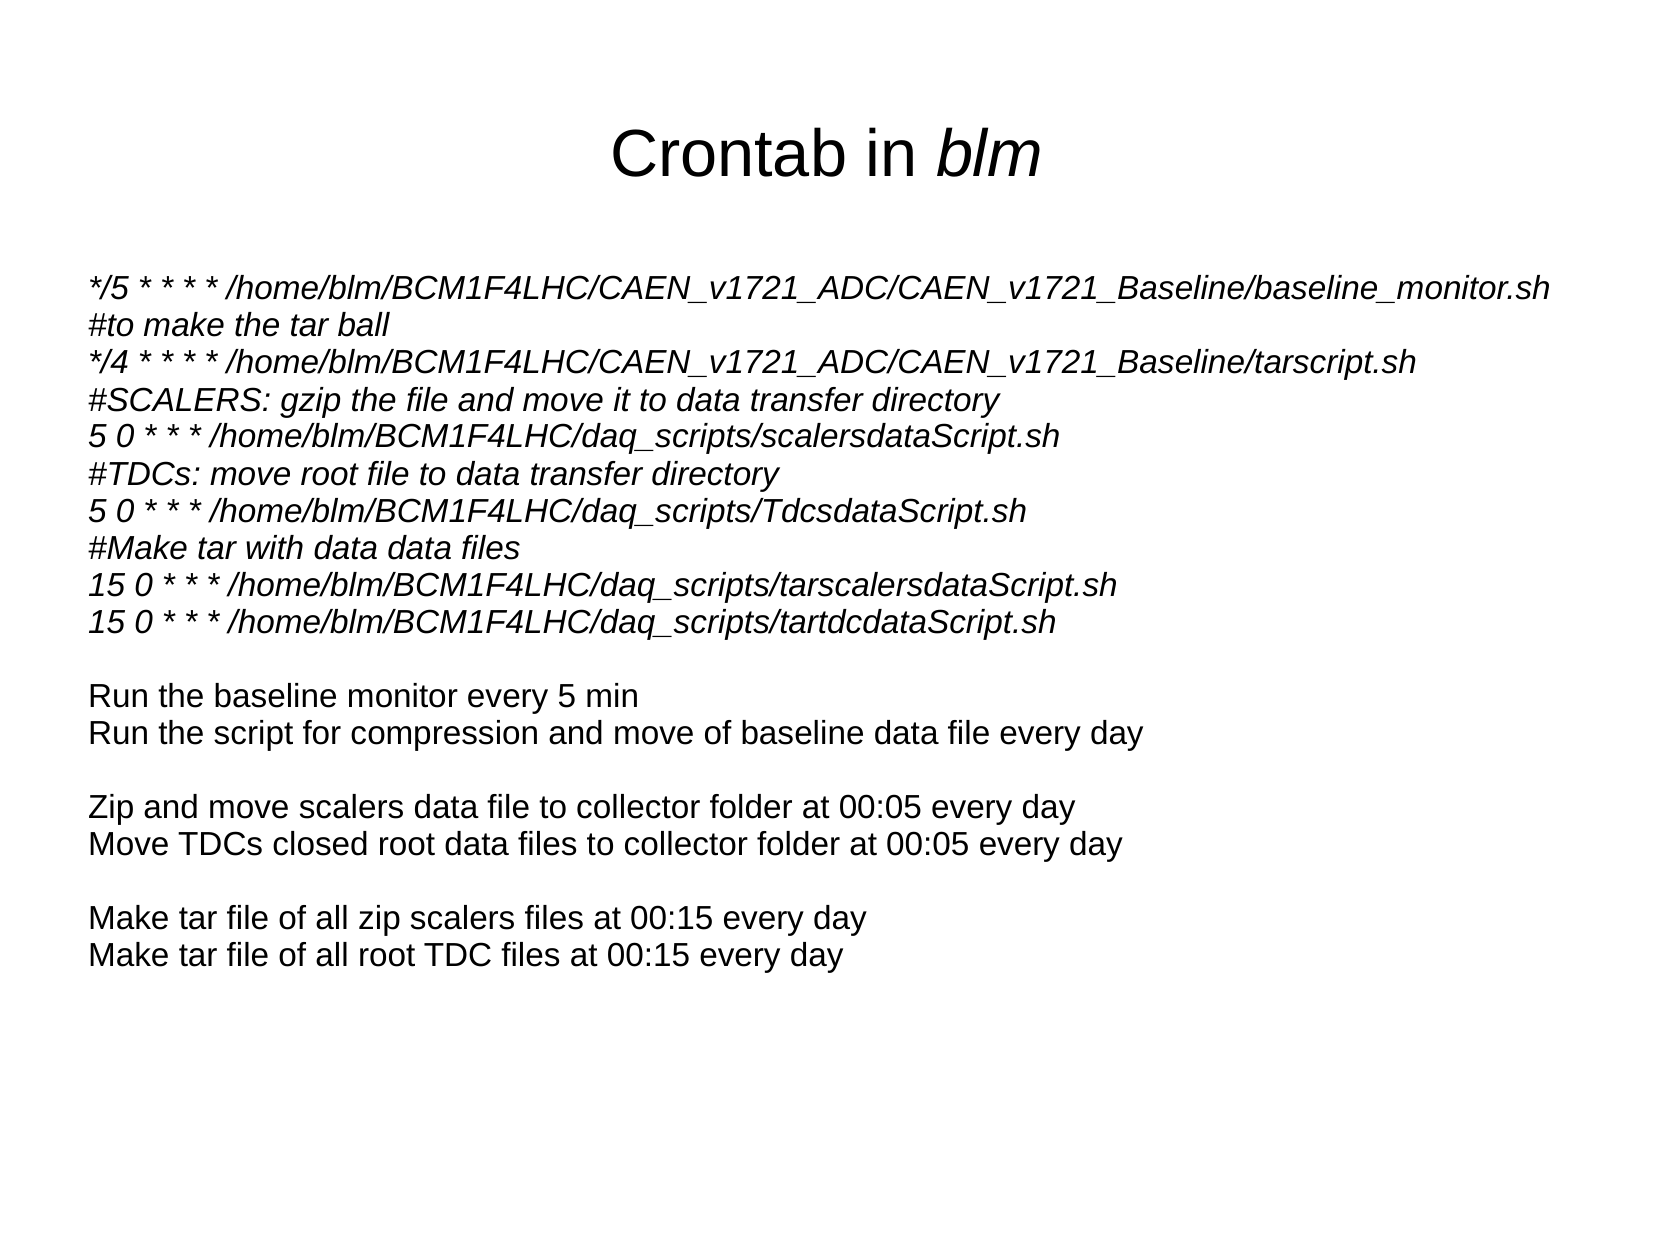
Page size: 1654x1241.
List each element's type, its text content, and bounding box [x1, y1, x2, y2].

text_box */5 * * * * /home/blm/BCM1F4LHC/CAEN_v1721_ADC/CAEN_v1721_Baseline/baseline_monitor.sh #to make the tar ball */4 * * * * /home/blm/BCM1F4LHC/CAEN_v1721_ADC/CAEN_v1721_Baseline/tarscript.sh #SCALERS: gzip the file and move it to data transfer directory 5 0 * * * /home/blm/BCM1F4LHC/daq_scripts/scalersdataScript.sh #TDCs: move root file to data transfer directory 5 0 * * * /home/blm/BCM1F4LHC/daq_scripts/TdcsdataScript.sh #Make tar with data data files 15 0 * * * /home/blm/BCM1F4LHC/daq_scripts/tarscalersdataScript.sh 15 0 * * * /home/blm/BCM1F4LHC/daq_scripts/tartdcdataScript.sh Run the baseline monitor every 5 min Run the script for compression and move of baseline data file every day Zip and move scalers data file to collector folder at 00:05 every day Move TDCs closed root data files to collector folder at 00:05 every day Make tar file of all zip scalers files at 00:15 every day Make tar file of all root TDC files at 00:15 every day [73, 262, 1599, 1126]
title Crontab in blm [82, 56, 1571, 250]
